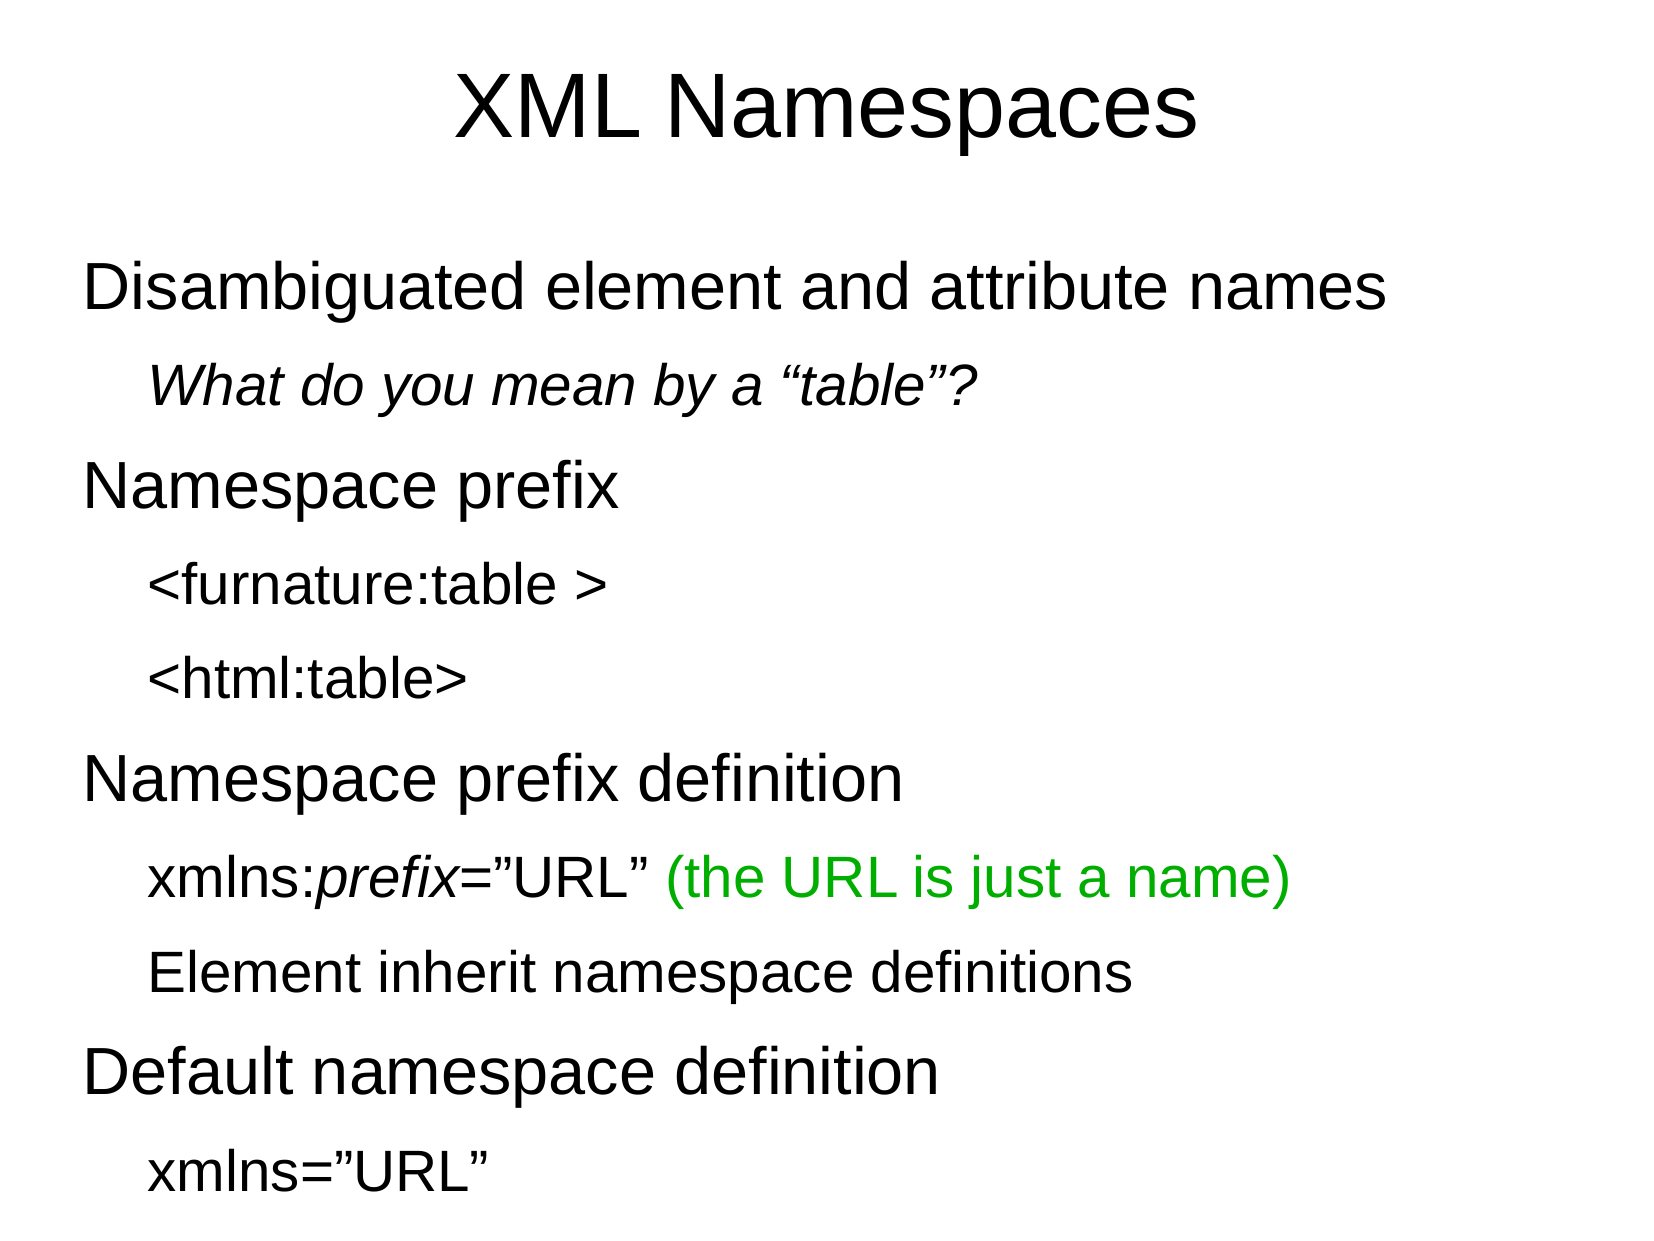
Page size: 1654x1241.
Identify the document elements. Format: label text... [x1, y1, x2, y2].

title XML Namespaces [82, 0, 1571, 216]
list Disambiguated element and attribute names What do you mean by a “table”? Namespace prefix <furnature:table > <html:table> Namespace prefix definition xmlns:prefix=”URL” (the URL is just a name) Element inherit namespace definitions Default namespace definition xmlns=”URL” [82, 248, 1571, 1202]
